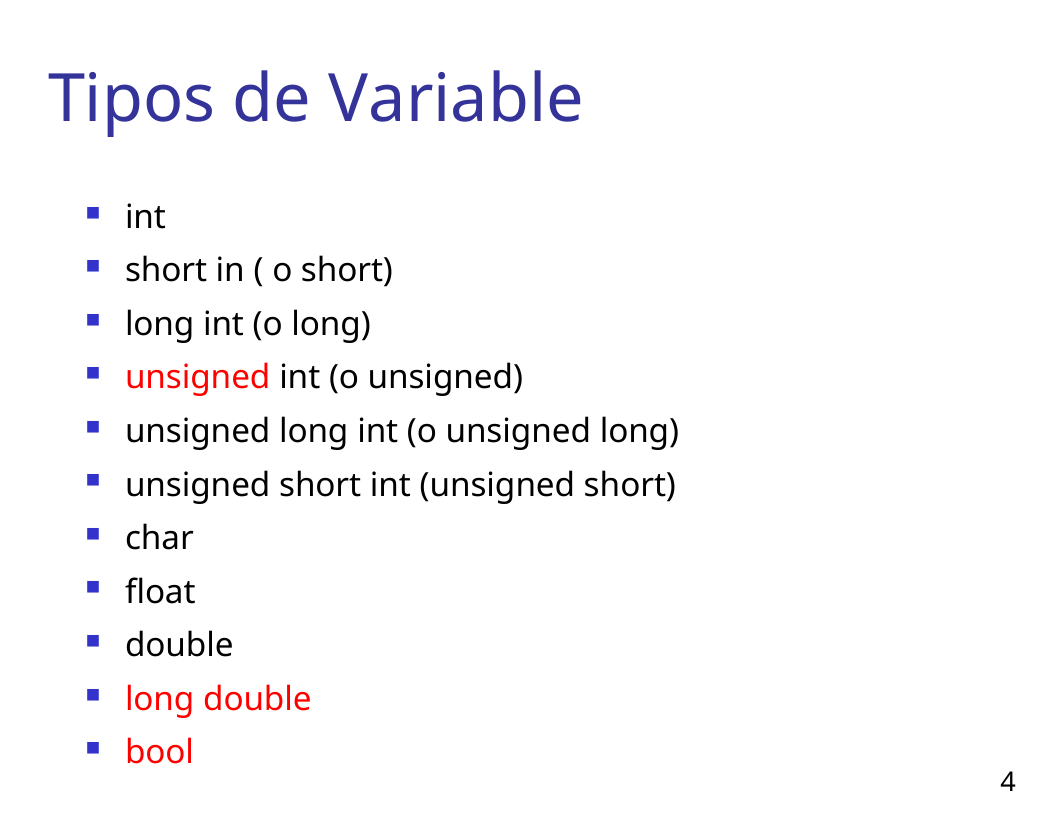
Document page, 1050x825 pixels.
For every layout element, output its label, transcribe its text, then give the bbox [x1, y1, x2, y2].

list int short in ( o short) long int (o long) unsigned int (o unsigned) unsigned long int (o unsigned long) unsigned short int (unsigned short) char float double long double bool [75, 187, 1023, 739]
title Tipos de Variable [37, 26, 1026, 147]
